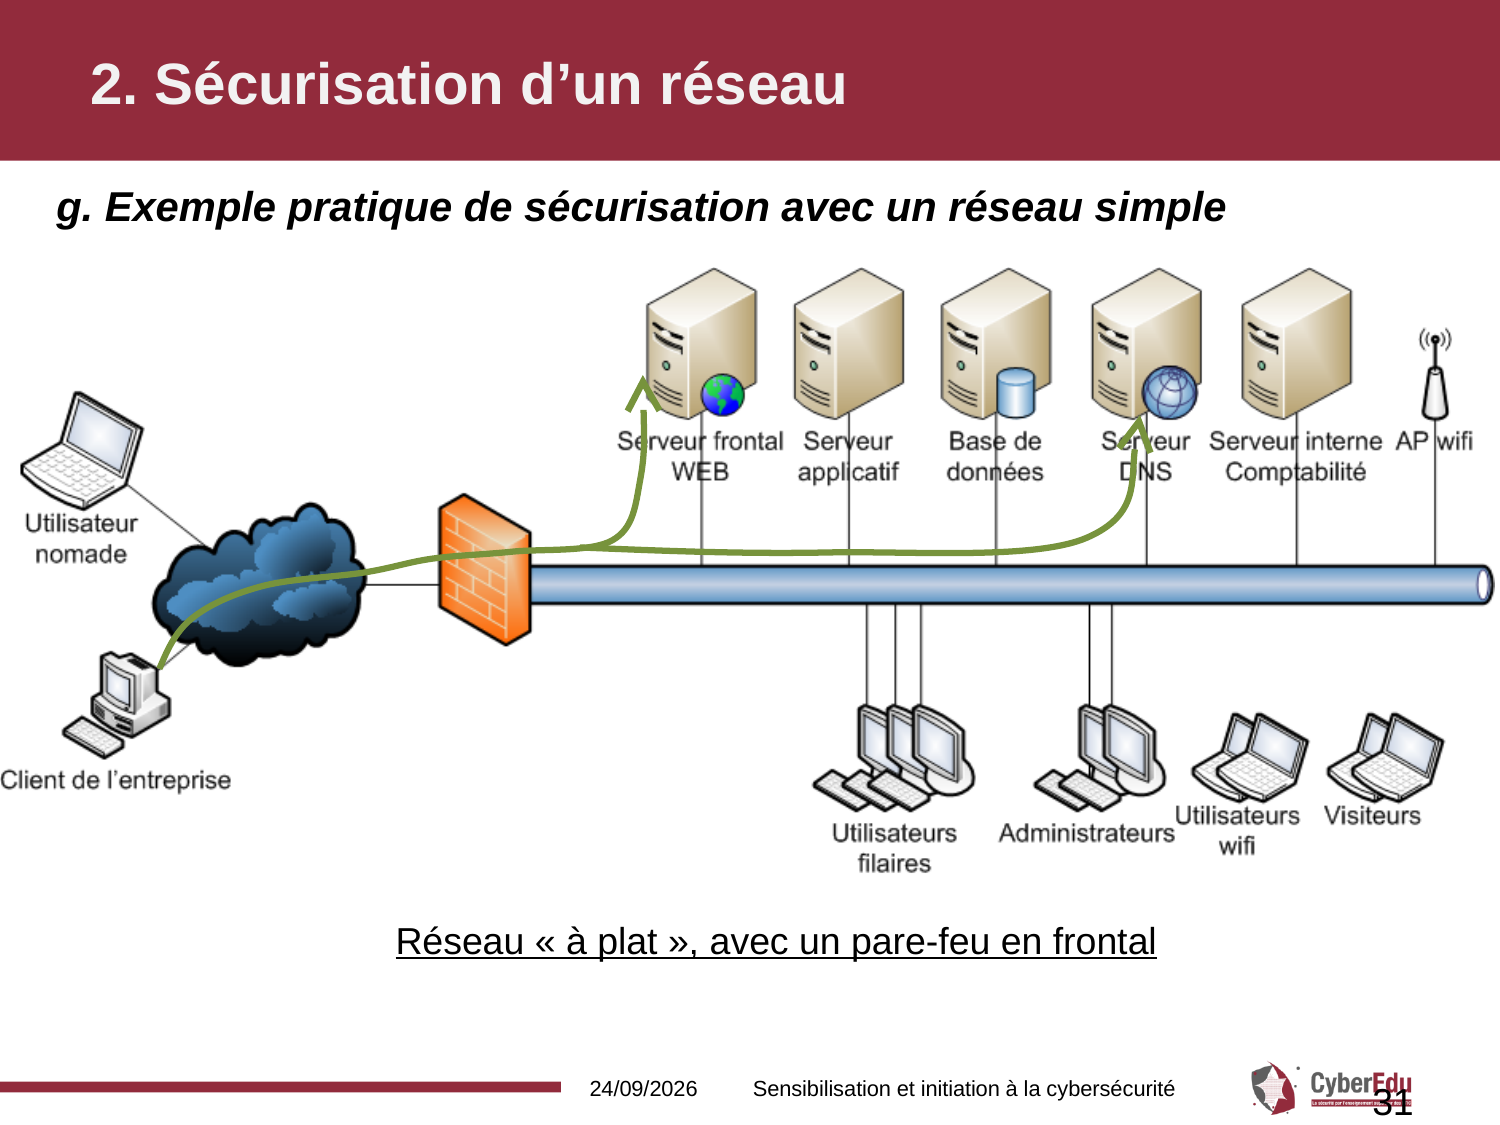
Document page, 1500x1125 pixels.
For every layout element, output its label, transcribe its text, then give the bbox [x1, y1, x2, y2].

text_box Réseau « à plat », avec un pare-feu en frontal [336, 910, 1217, 970]
text_box g. Exemple pratique de sécurisation avec un réseau simple [41, 172, 1471, 267]
picture [1246, 1060, 1412, 1115]
slide_number 15/11/2020 [561, 1057, 727, 1118]
footer Sensibilisation et initiation à la cybersécurité [738, 1057, 1236, 1118]
title 2. Sécurisation d’un réseau [75, 1, 1425, 161]
picture [0, 267, 1495, 881]
